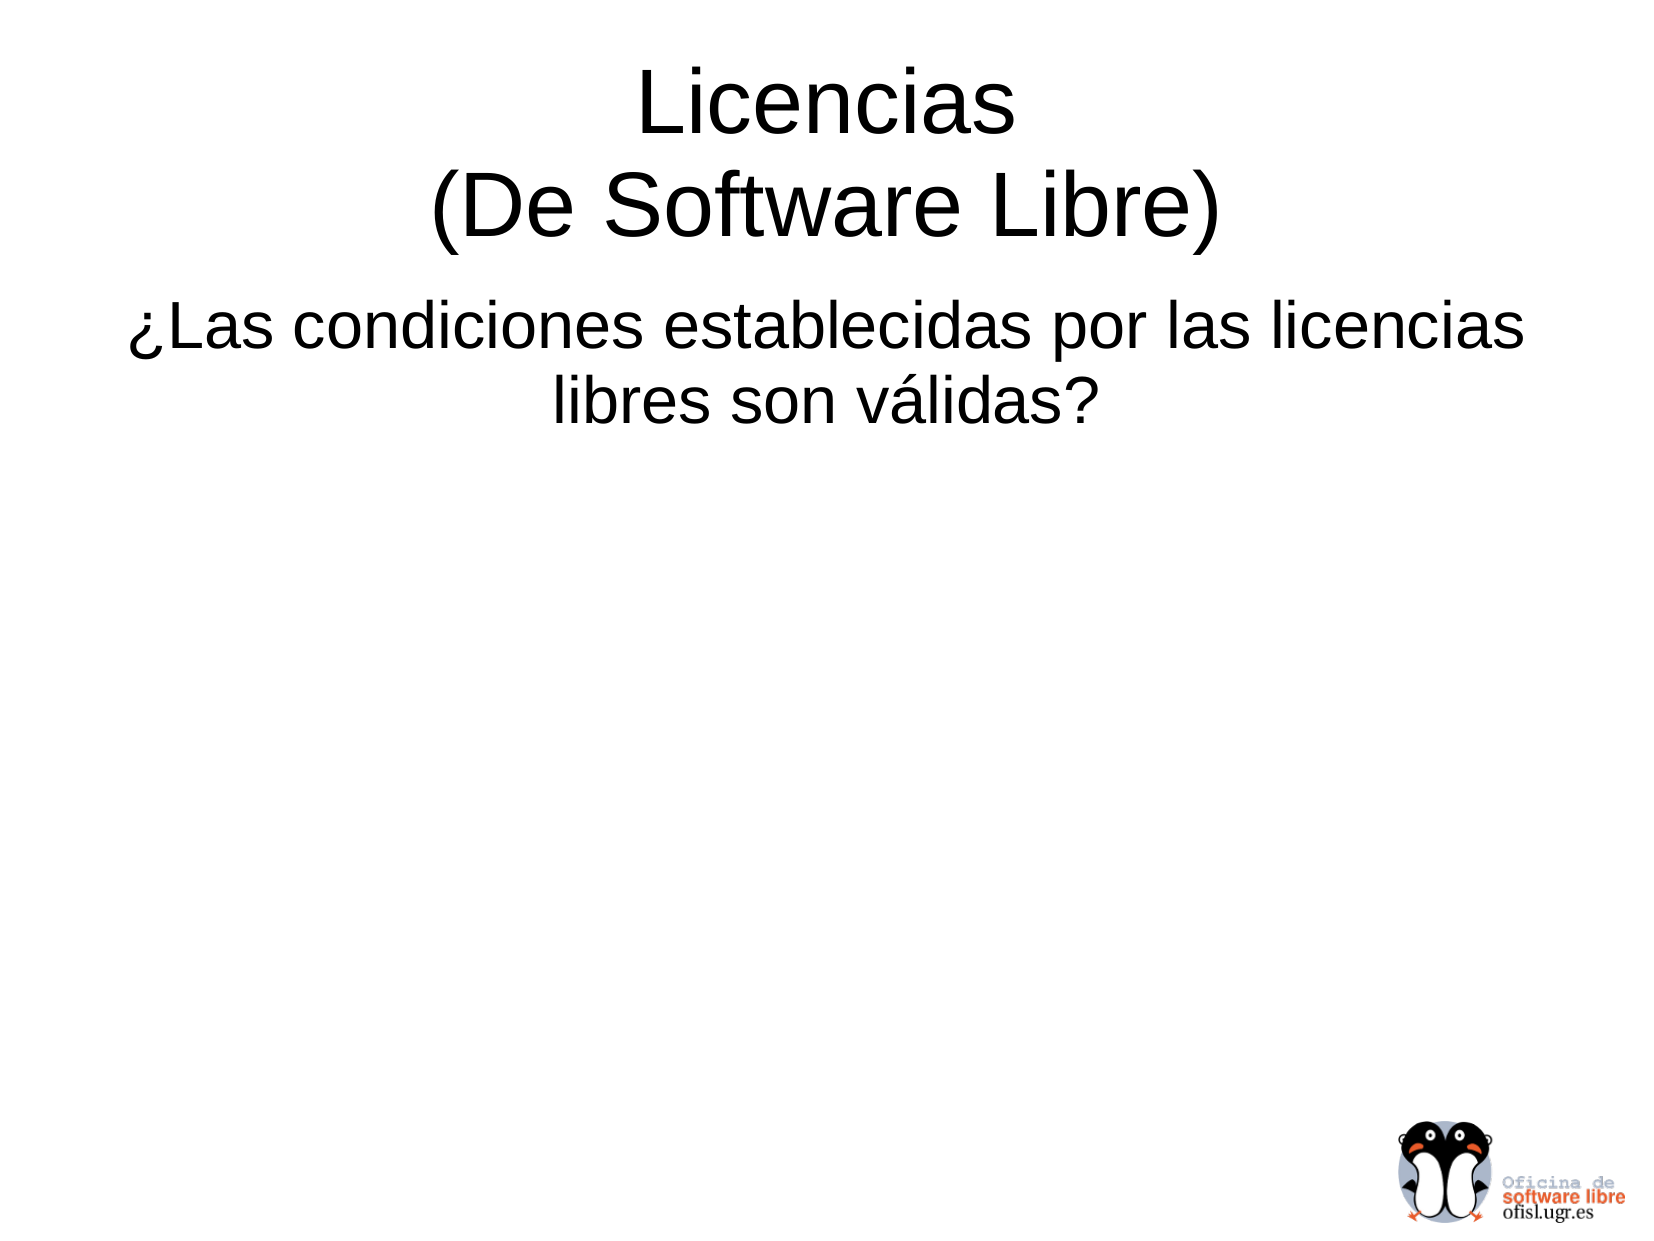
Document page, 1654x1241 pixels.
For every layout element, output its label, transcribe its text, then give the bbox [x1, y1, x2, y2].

title Licencias (De Software Libre) [82, 50, 1571, 256]
picture [1398, 1121, 1625, 1223]
subtitle ¿Las condiciones establecidas por las licencias libres son válidas? [82, 288, 1571, 1111]
